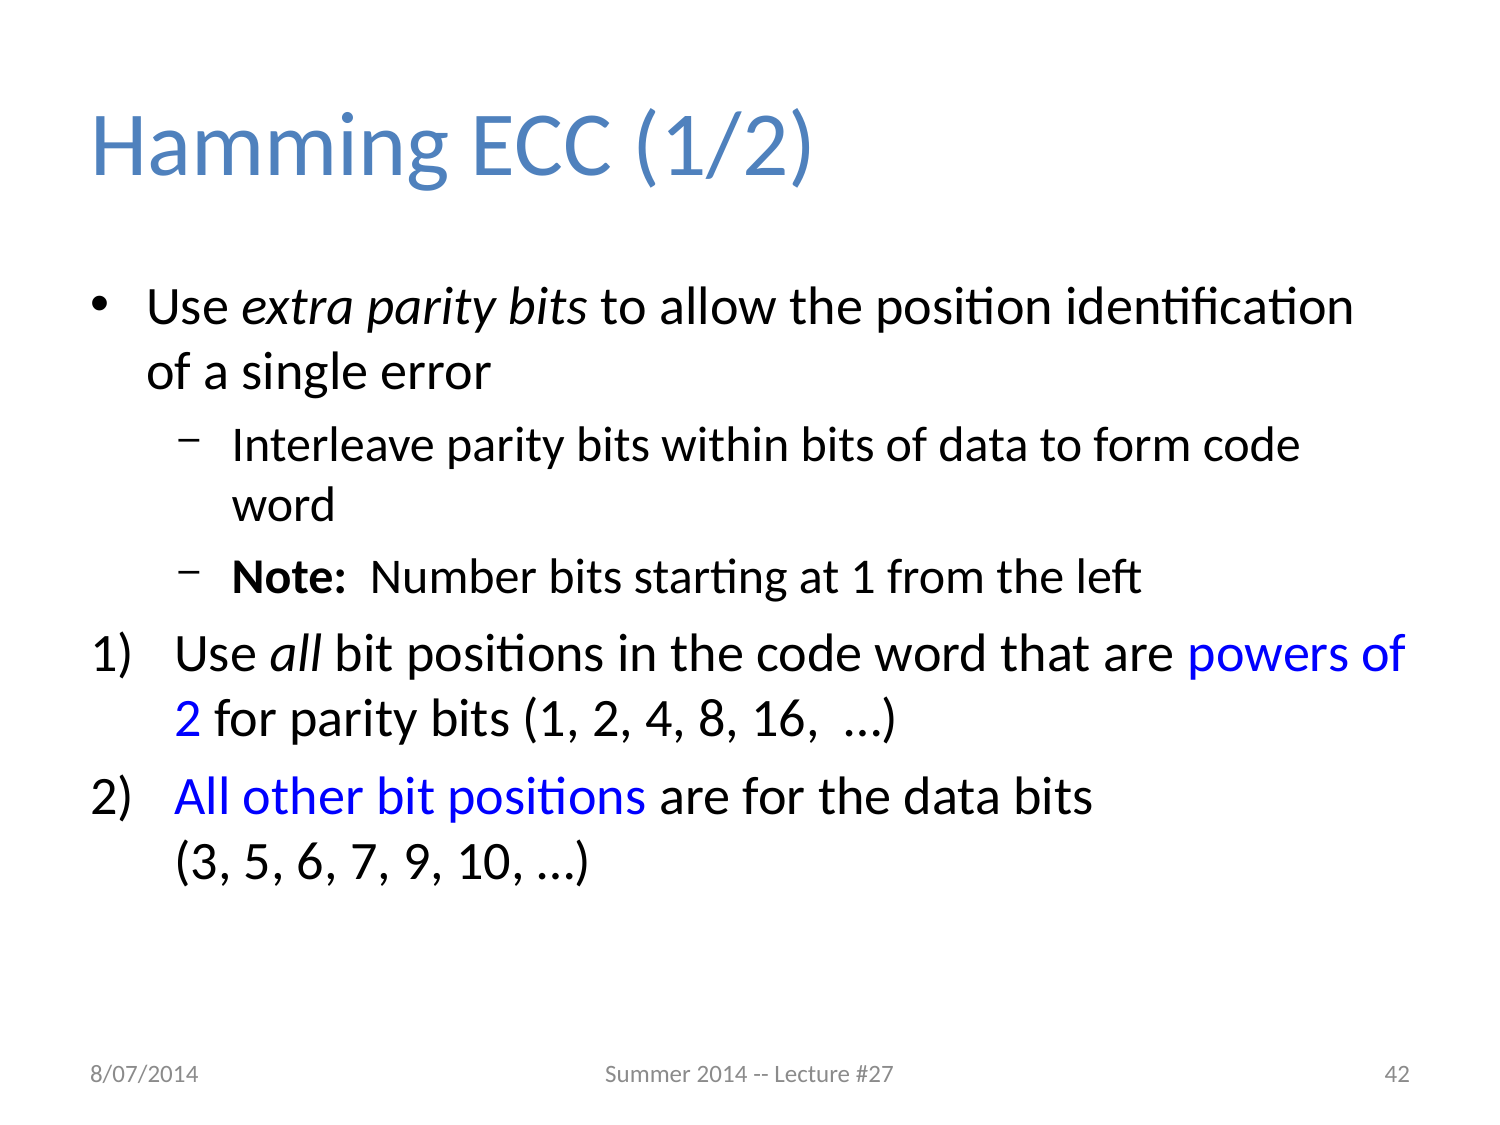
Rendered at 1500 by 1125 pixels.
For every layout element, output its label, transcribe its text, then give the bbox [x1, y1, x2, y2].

slide_number <number> [1074, 1042, 1425, 1103]
footer Summer 2014 -- Lecture #27 [512, 1042, 988, 1103]
title Hamming ECC (1/2) [75, 45, 1425, 233]
slide_number 8/07/2014 [75, 1042, 425, 1103]
list Use extra parity bits to allow the position identification of a single error Interleave parity bits within bits of data to form code word Note: Number bits starting at 1 from the left Use all bit positions in the code word that are powers of 2 for parity bits (1, 2, 4, 8, 16, …) All other bit positions are for the data bits (3, 5, 6, 7, 9, 10, …) [75, 262, 1425, 1073]
